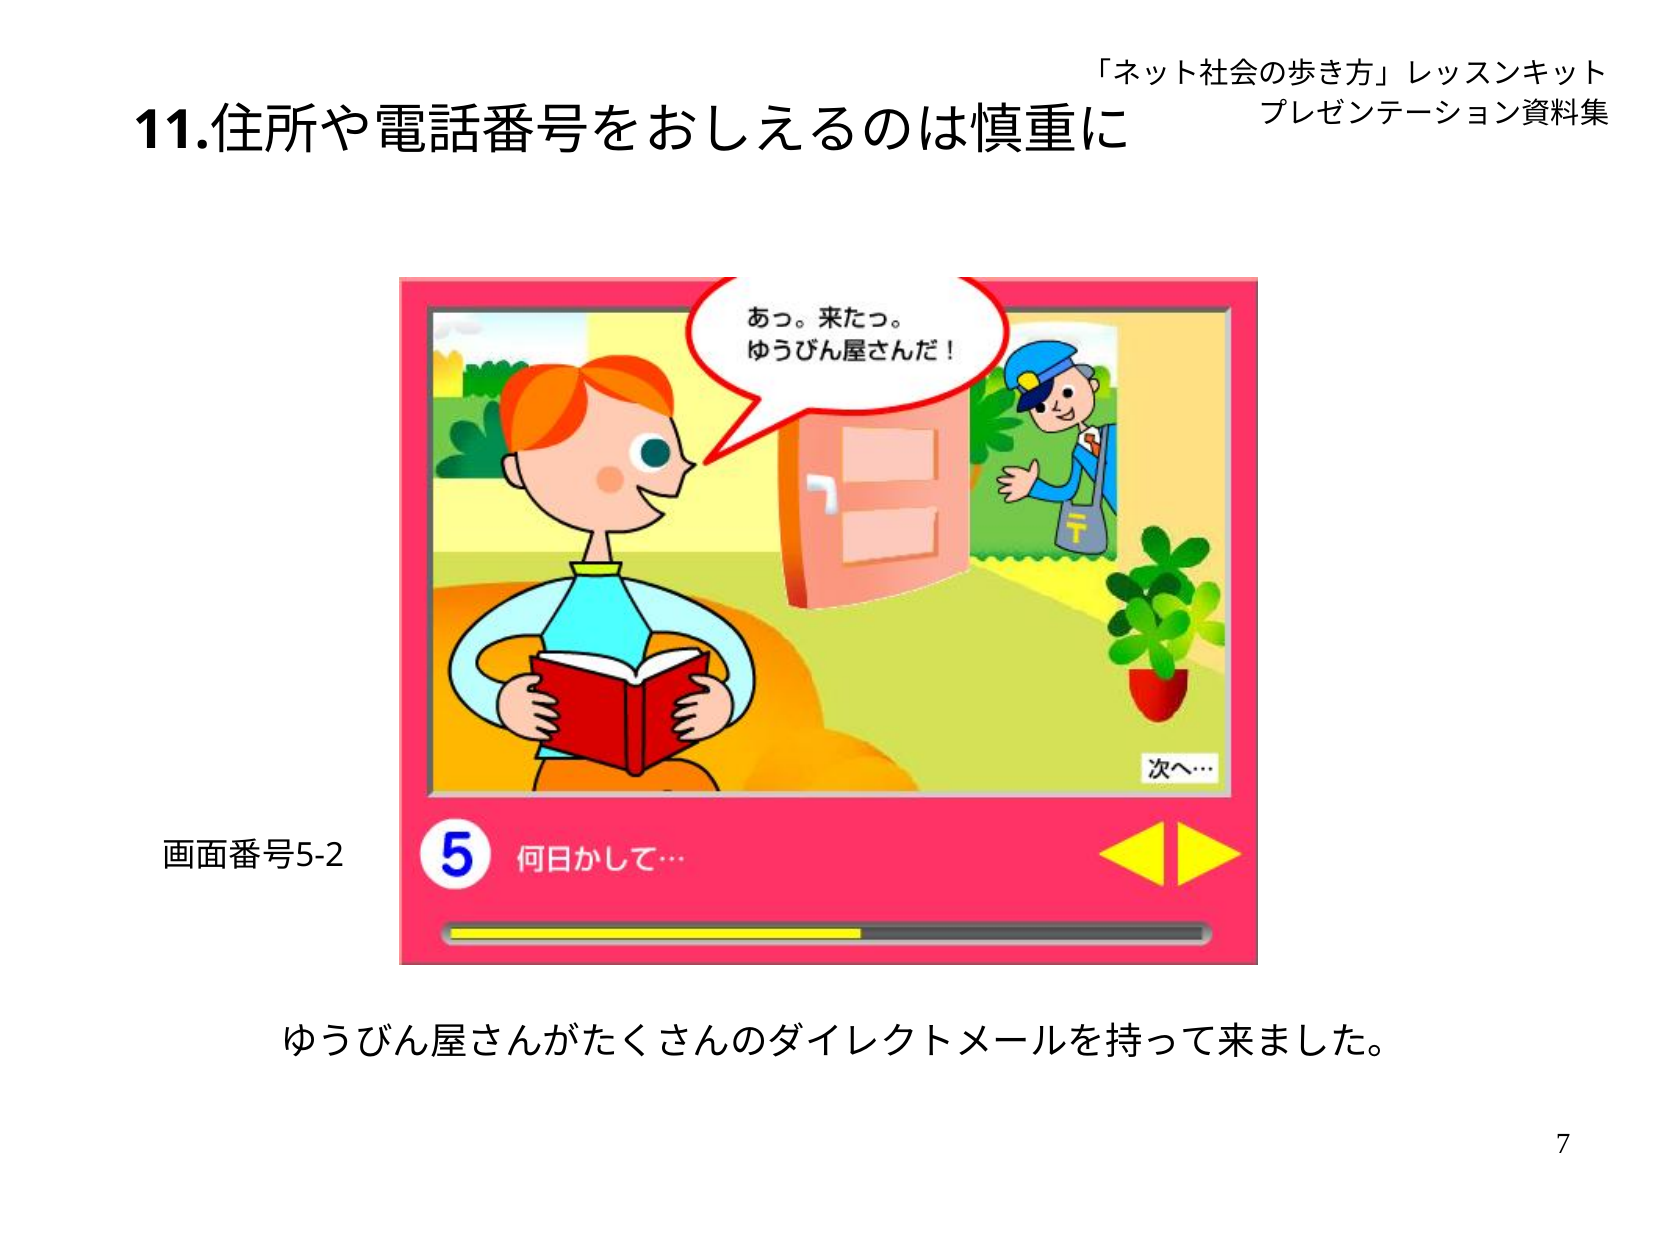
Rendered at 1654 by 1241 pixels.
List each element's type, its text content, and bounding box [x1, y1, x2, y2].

text_box 「ネット社会の歩き方」レッスンキット プレゼンテーション資料集 [1062, 44, 1625, 139]
text_box ゆうびん屋さんがたくさんのダイレクトメールを持って来ました。 [265, 1003, 1447, 1074]
text_box 11.住所や電話番号をおしえるのは慎重に [118, 88, 1241, 169]
text_box 画面番号5-2 [147, 826, 384, 882]
picture [399, 277, 1258, 965]
